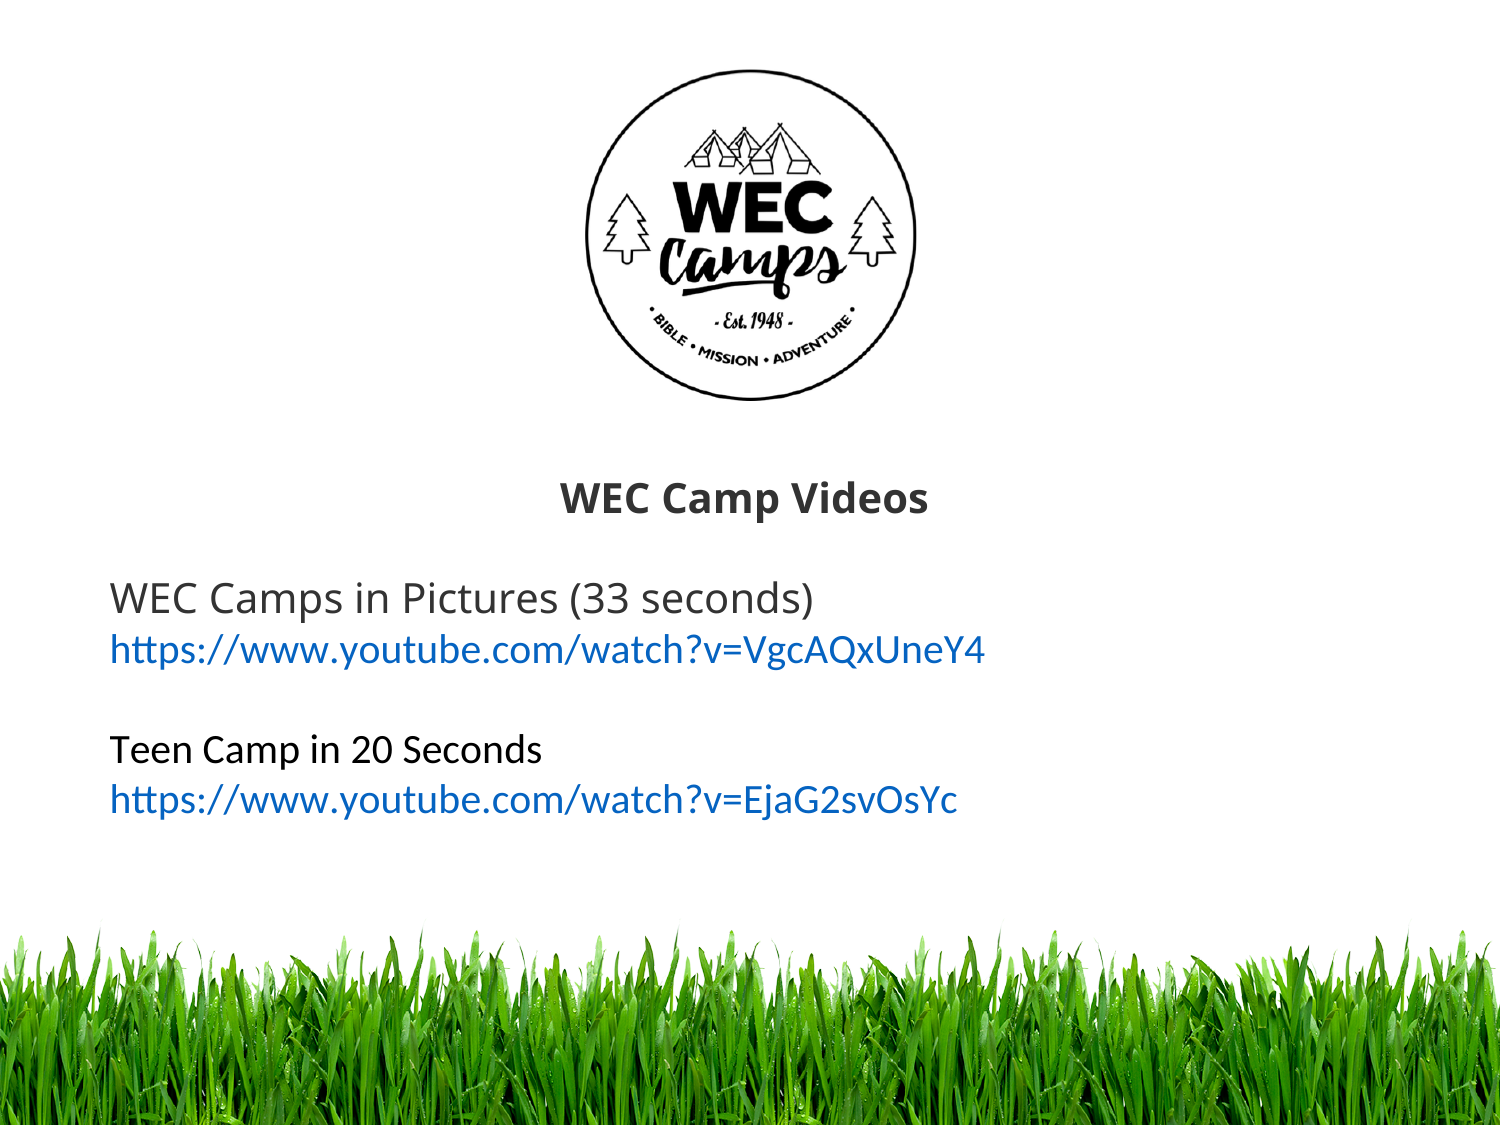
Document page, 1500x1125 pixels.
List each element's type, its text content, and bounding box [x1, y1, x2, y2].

text_box WEC Camp Videos WEC Camps in Pictures (33 seconds) https://www.youtube.com/watch?v=VgcAQxUneY4 Teen Camp in 20 Seconds https://www.youtube.com/watch?v=EjaG2svOsYc [94, 463, 1406, 880]
picture [583, 68, 917, 402]
picture [0, 908, 1500, 1125]
